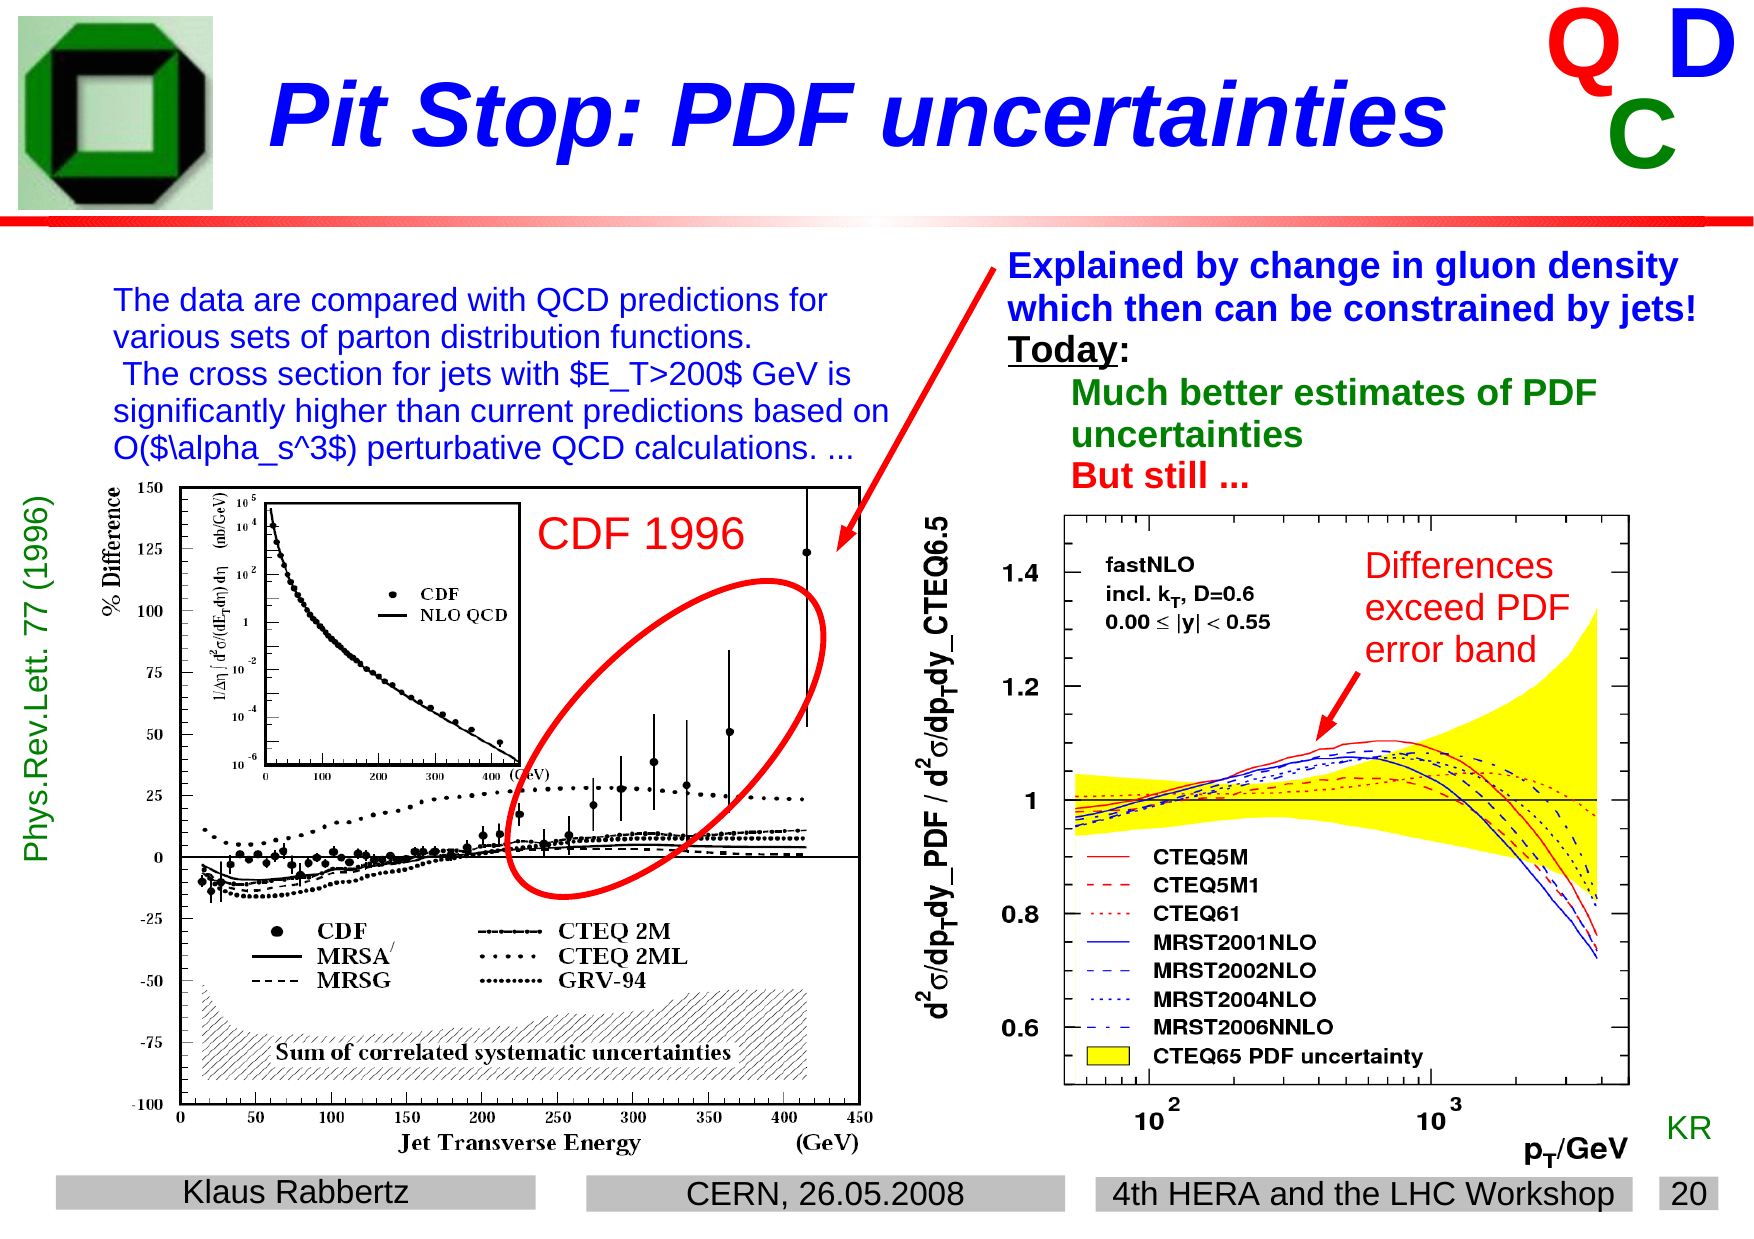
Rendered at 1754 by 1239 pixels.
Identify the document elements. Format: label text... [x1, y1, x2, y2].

text_box CDF 1996 [525, 496, 754, 571]
text_box KR [1654, 1097, 1725, 1159]
picture [95, 473, 879, 1162]
text_box Explained by change in gluon density which then can be constrained by jets! Today: Much better estimates of PDF uncertainties But still ... [995, 233, 1711, 509]
picture [18, 16, 213, 210]
picture [909, 492, 1662, 1175]
text_box Differences exceed PDF error band [1352, 532, 1583, 683]
text_box The data are compared with QCD predictions for various sets of parton distribution functions. The cross section for jets with $E_T>200$ GeV is significantly higher than current predictions based on O($\alpha_s^3$) perturbative QCD calculations. ... [101, 269, 903, 473]
text_box Phys.Rev.Lett. 77 (1996) [5, 483, 67, 876]
title Pit Stop: PDF uncertainties [220, 16, 1525, 213]
